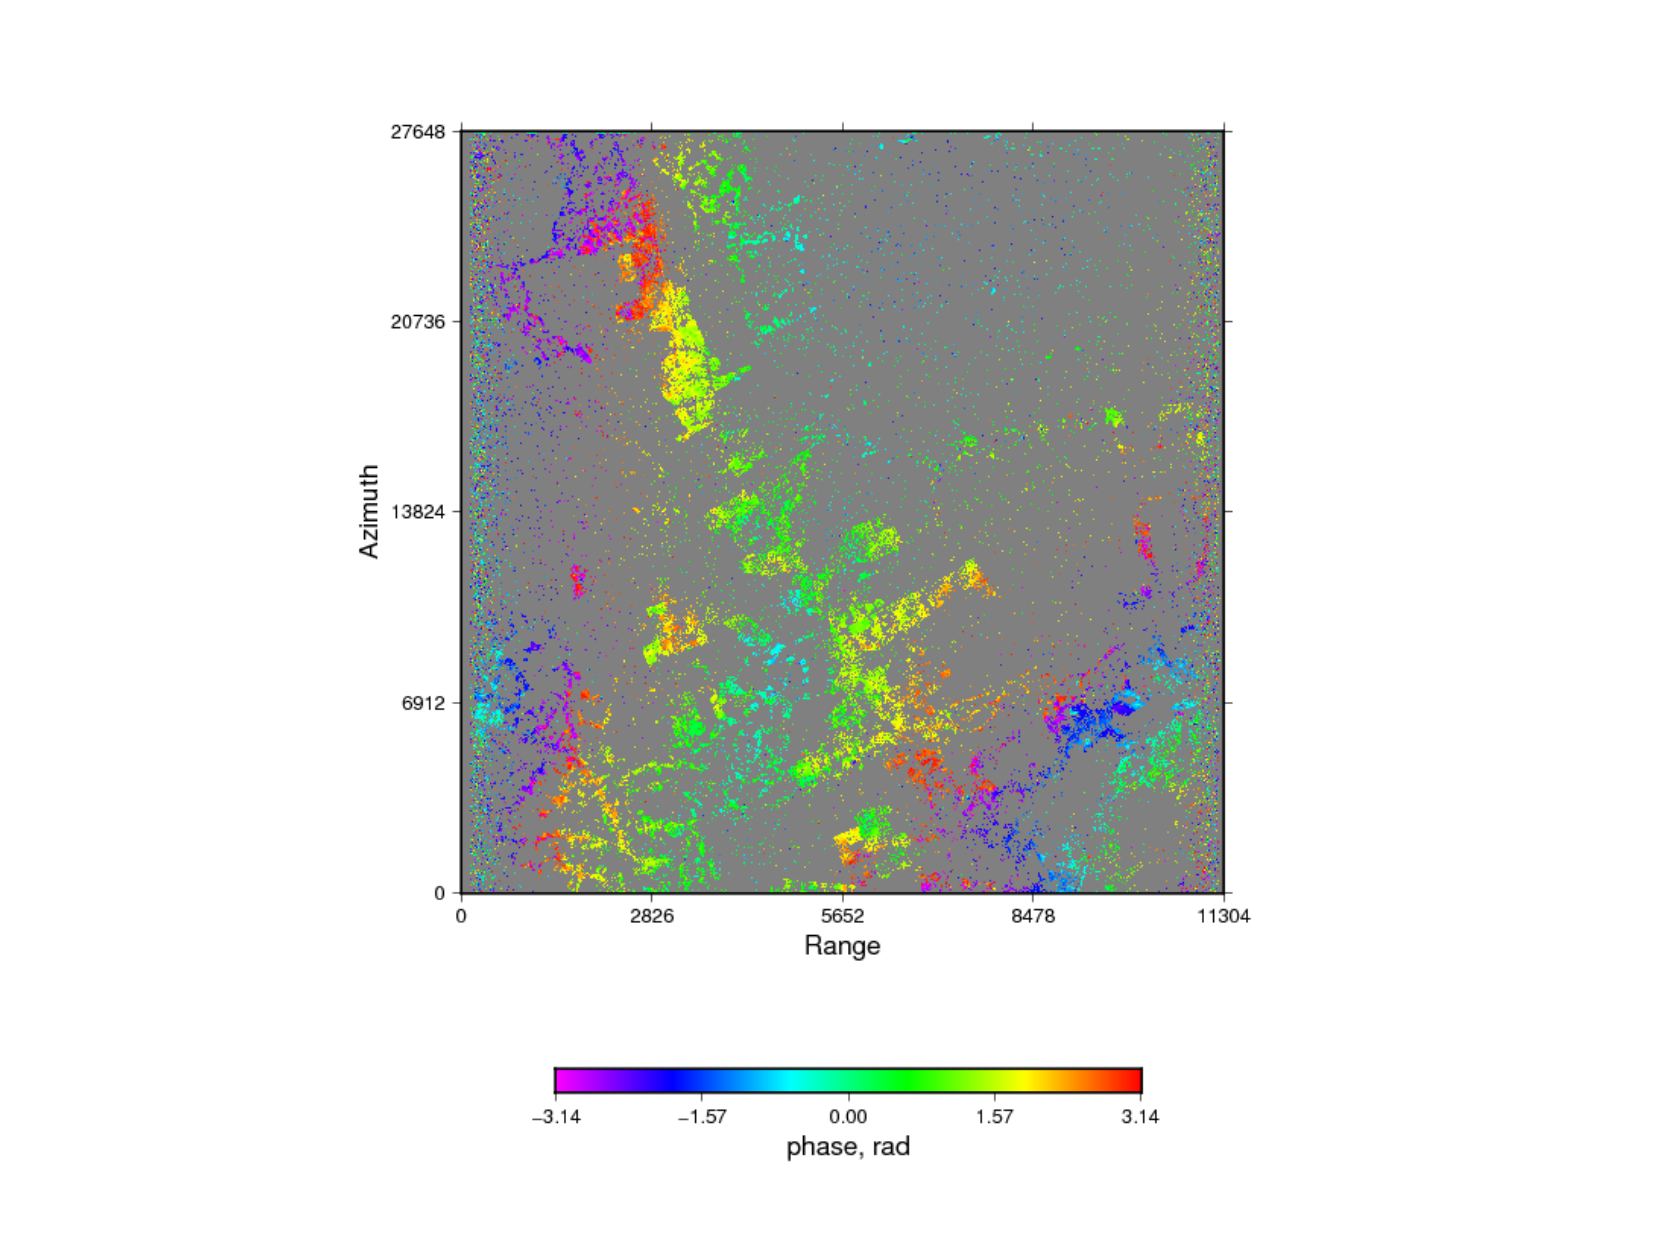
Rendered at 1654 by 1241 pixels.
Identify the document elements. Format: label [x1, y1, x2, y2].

picture [330, 106, 1264, 1169]
